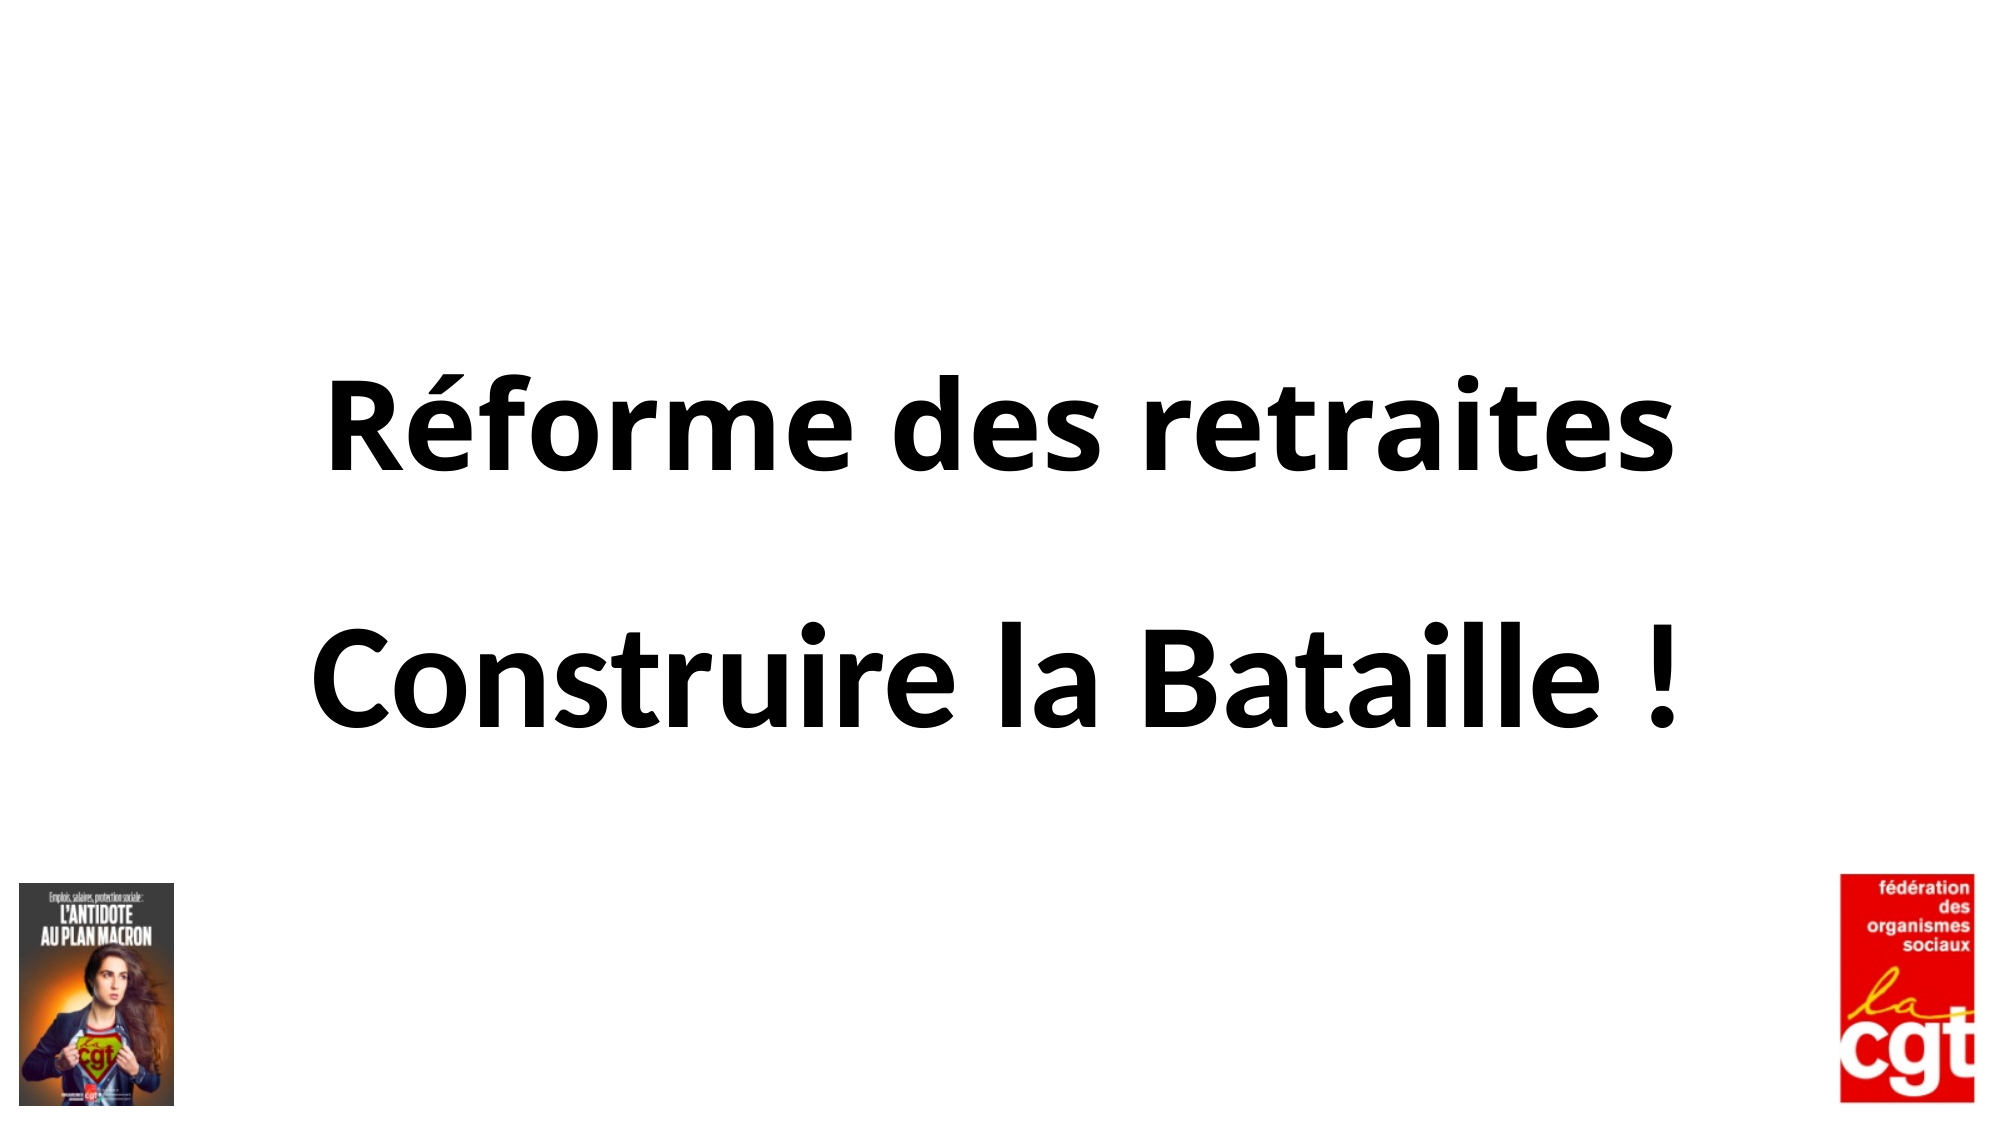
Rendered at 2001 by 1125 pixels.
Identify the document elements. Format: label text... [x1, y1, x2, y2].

title Réforme des retraites [249, 338, 1750, 505]
subtitle Construire la Bataille ! [249, 590, 1750, 863]
picture [1838, 873, 1978, 1105]
picture [19, 883, 174, 1106]
